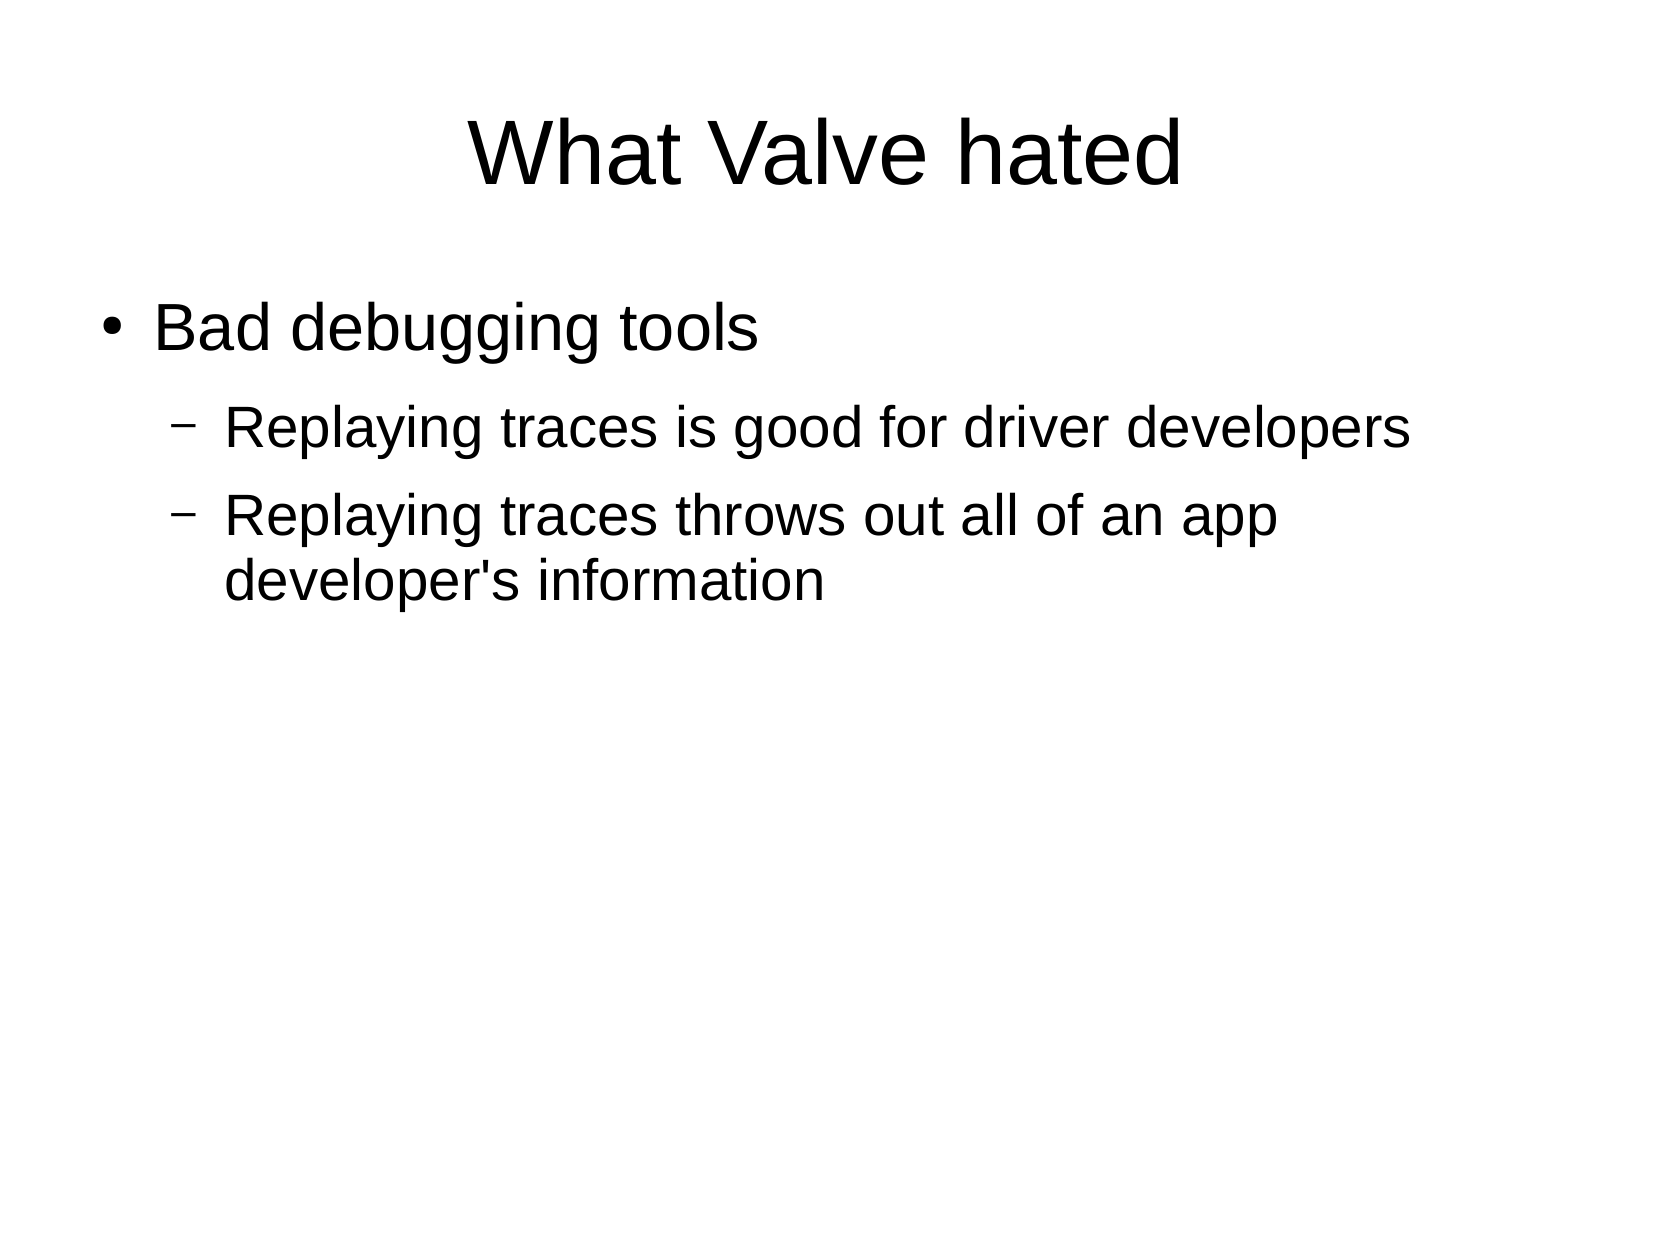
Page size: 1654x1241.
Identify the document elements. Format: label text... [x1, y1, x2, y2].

list Bad debugging tools Replaying traces is good for driver developers Replaying traces throws out all of an app developer's information [82, 290, 1538, 1010]
title What Valve hated [82, 49, 1571, 257]
